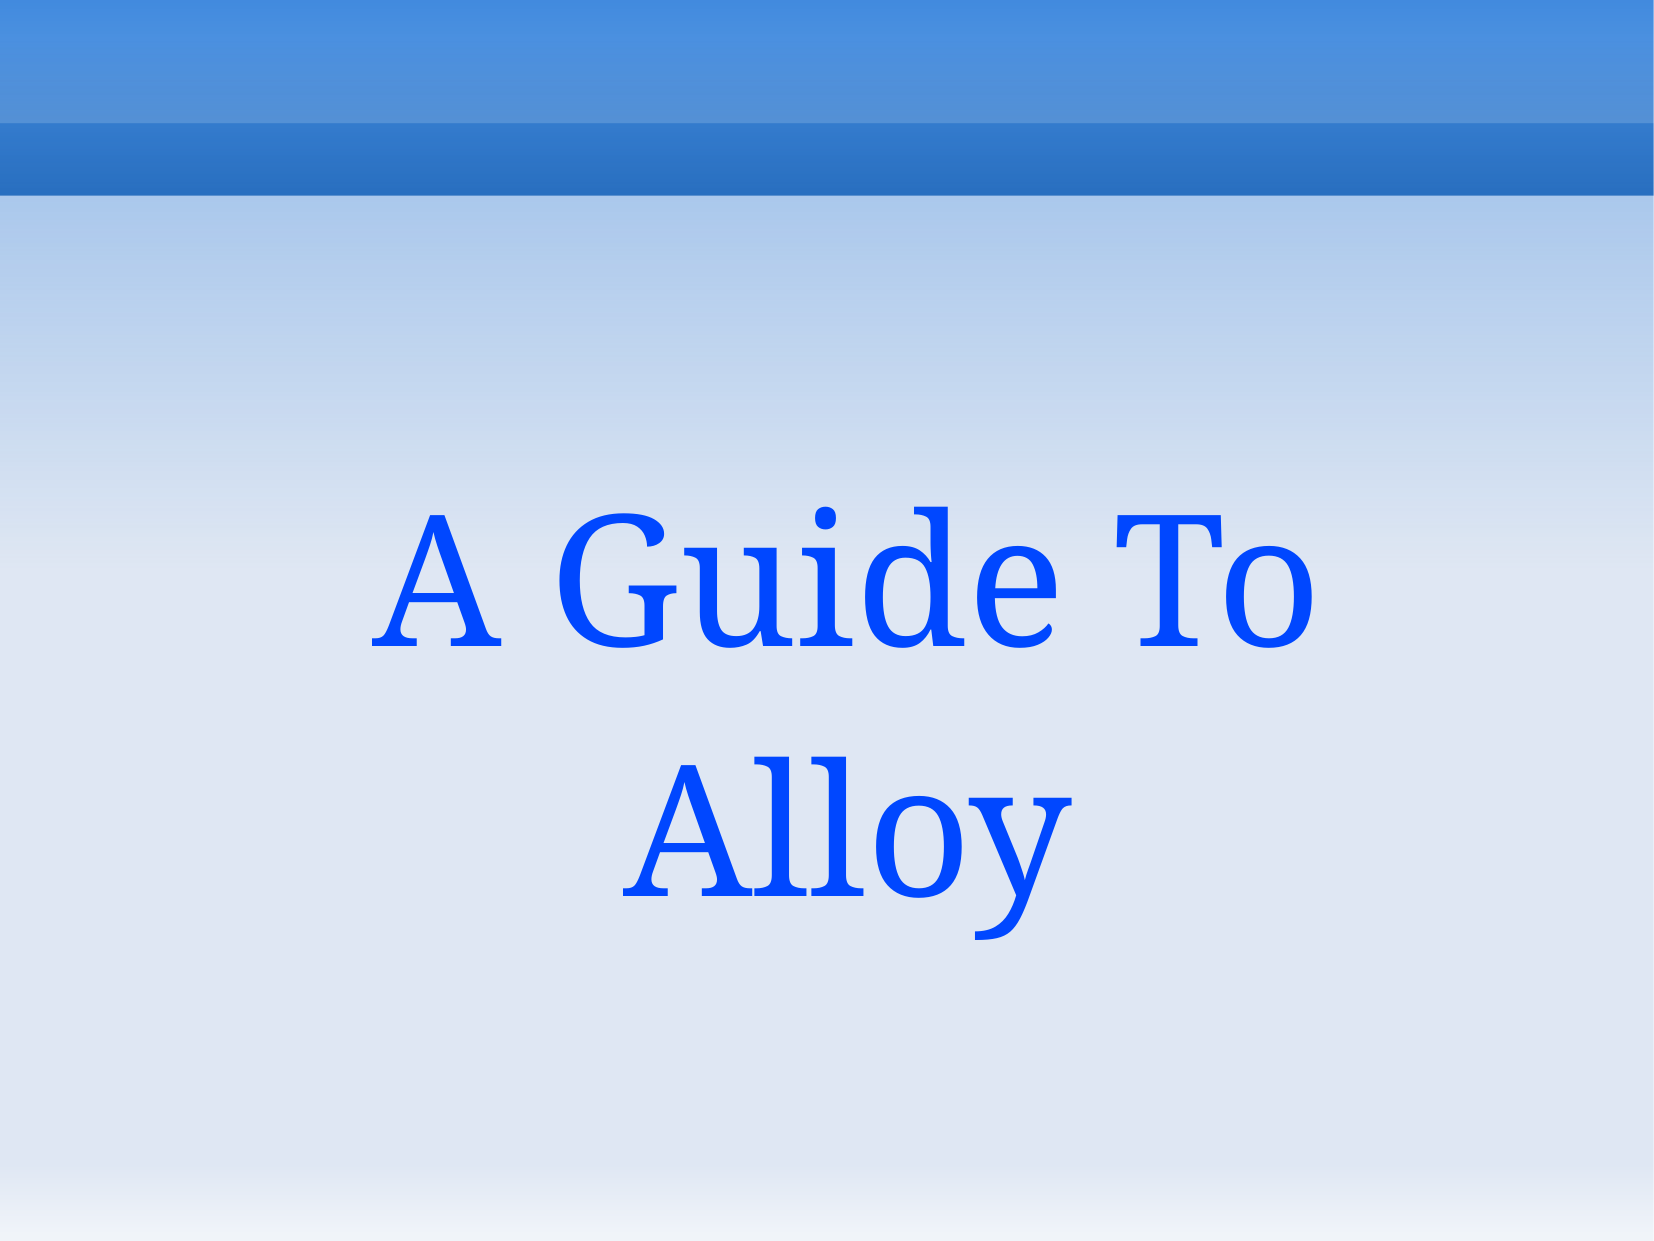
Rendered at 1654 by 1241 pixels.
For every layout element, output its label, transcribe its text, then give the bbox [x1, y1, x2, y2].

picture [0, 0, 1654, 1241]
text_box A Guide To Alloy [301, 442, 1394, 916]
